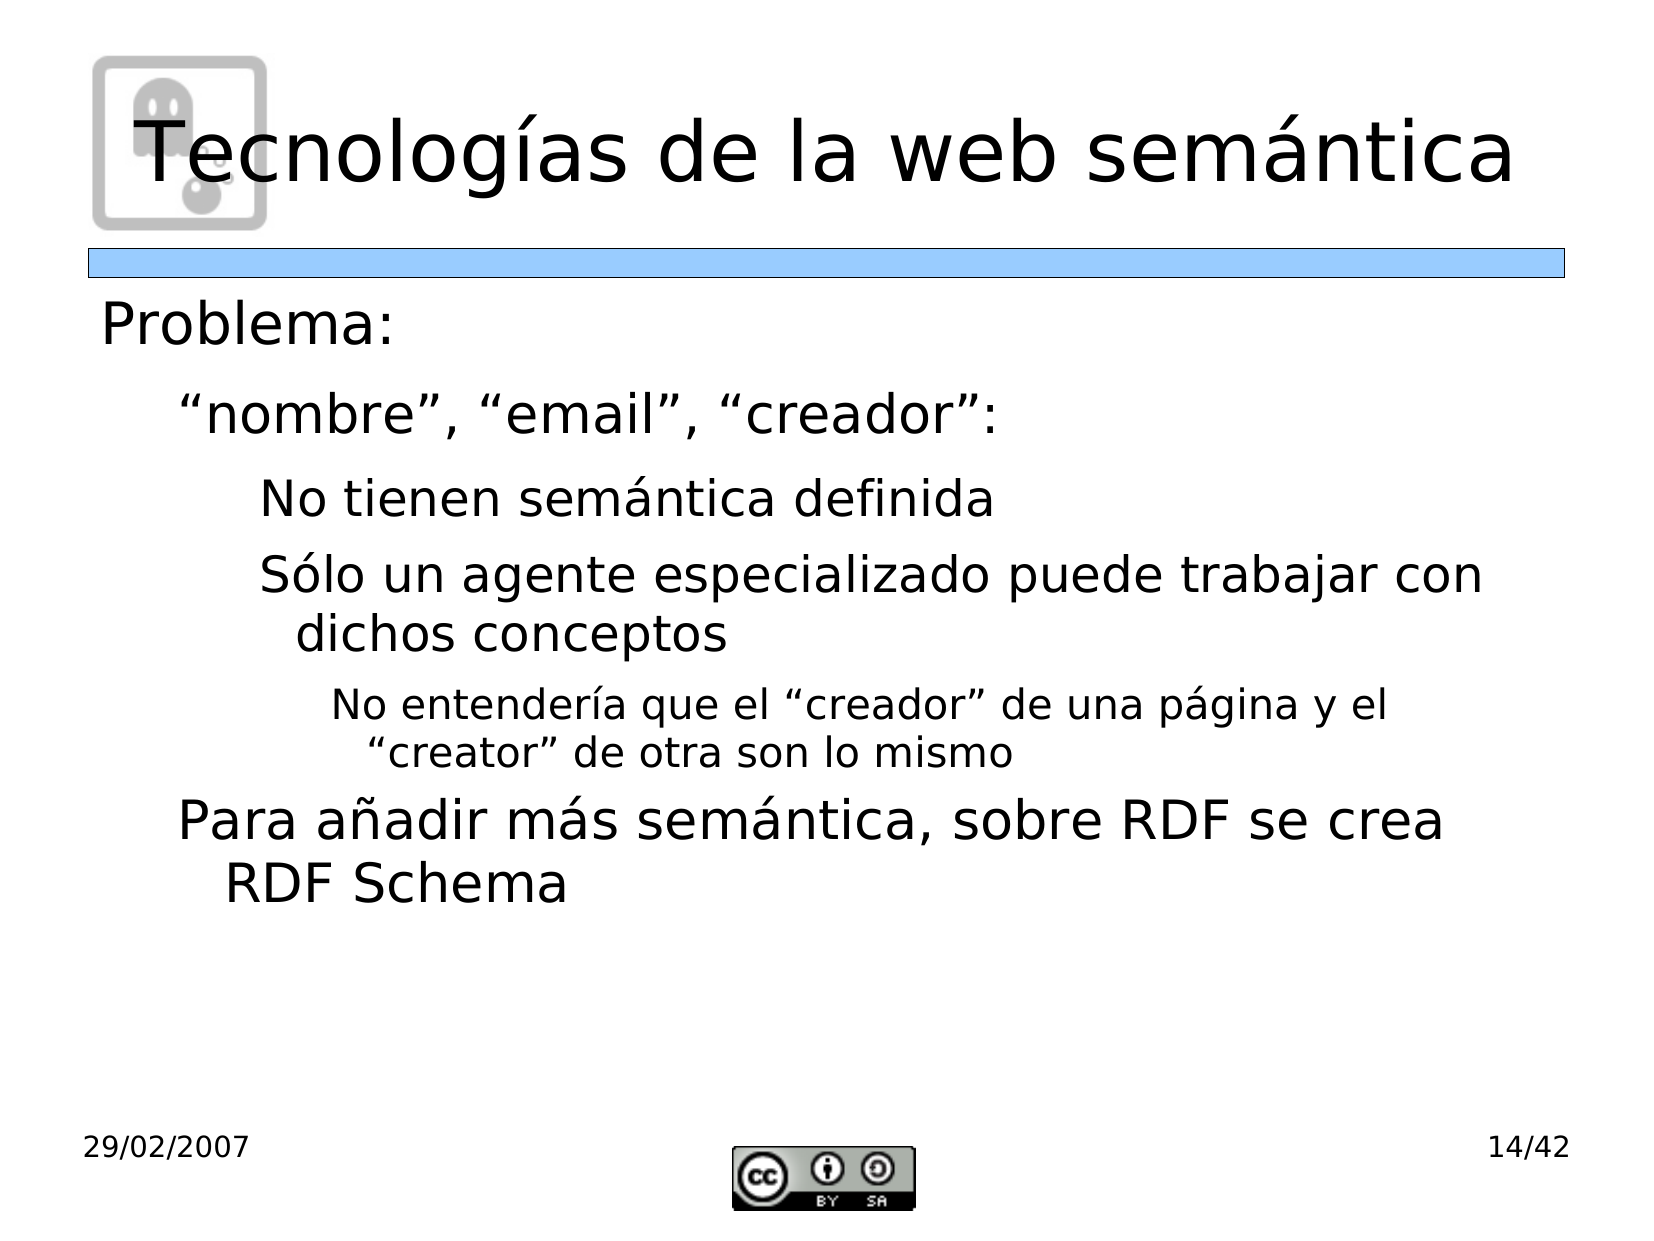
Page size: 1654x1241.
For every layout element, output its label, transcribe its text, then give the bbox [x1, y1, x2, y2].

list Problema: “nombre”, “email”, “creador”: No tienen semántica definida Sólo un agente especializado puede trabajar con dichos conceptos No entendería que el “creador” de una página y el “creator” de otra son lo mismo Para añadir más semántica, sobre RDF se crea RDF Schema [82, 290, 1571, 1094]
title Tecnologías de la web semántica [82, 49, 1571, 257]
picture [732, 1146, 916, 1211]
